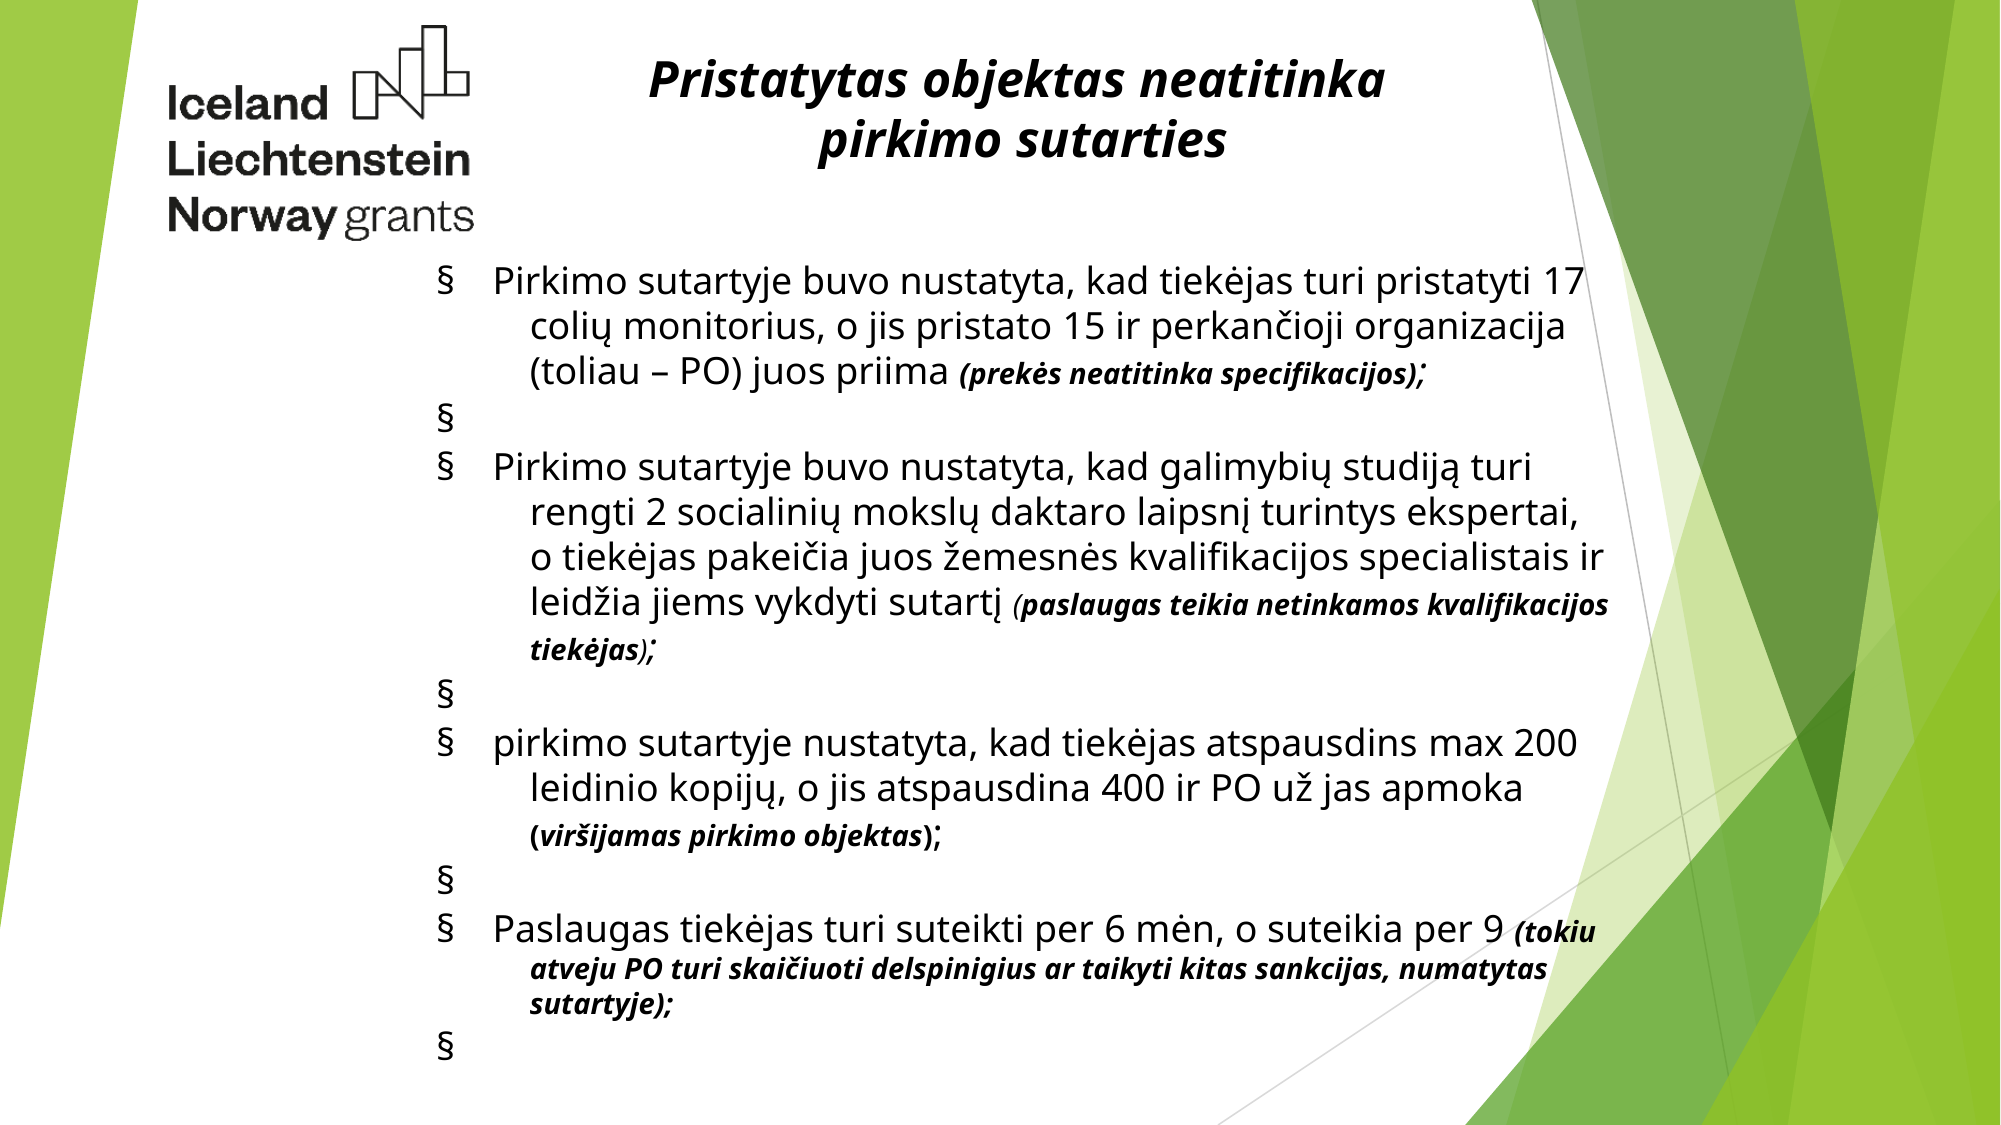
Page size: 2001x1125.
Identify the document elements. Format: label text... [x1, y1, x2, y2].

text_box Pristatytas objektas neatitinka pirkimo sutarties Pirkimo sutartyje buvo nustatyta, kad tiekėjas turi pristatyti 17 colių monitorius, o jis pristato 15 ir perkančioji organizacija (toliau – PO) juos priima (prekės neatitinka specifikacijos); Pirkimo sutartyje buvo nustatyta, kad galimybių studiją turi rengti 2 socialinių mokslų daktaro laipsnį turintys ekspertai, o tiekėjas pakeičia juos žemesnės kvalifikacijos specialistais ir leidžia jiems vykdyti sutartį (paslaugas teikia netinkamos kvalifikacijos tiekėjas); pirkimo sutartyje nustatyta, kad tiekėjas atspausdins max 200 leidinio kopijų, o jis atspausdina 400 ir PO už jas apmoka (viršijamas pirkimo objektas); Paslaugas tiekėjas turi suteikti per 6 mėn, o suteikia per 9 (tokiu atveju PO turi skaičiuoti delspinigius ar taikyti kitas sankcijas, numatytas sutartyje); [420, 39, 1628, 1125]
picture [166, 25, 475, 242]
